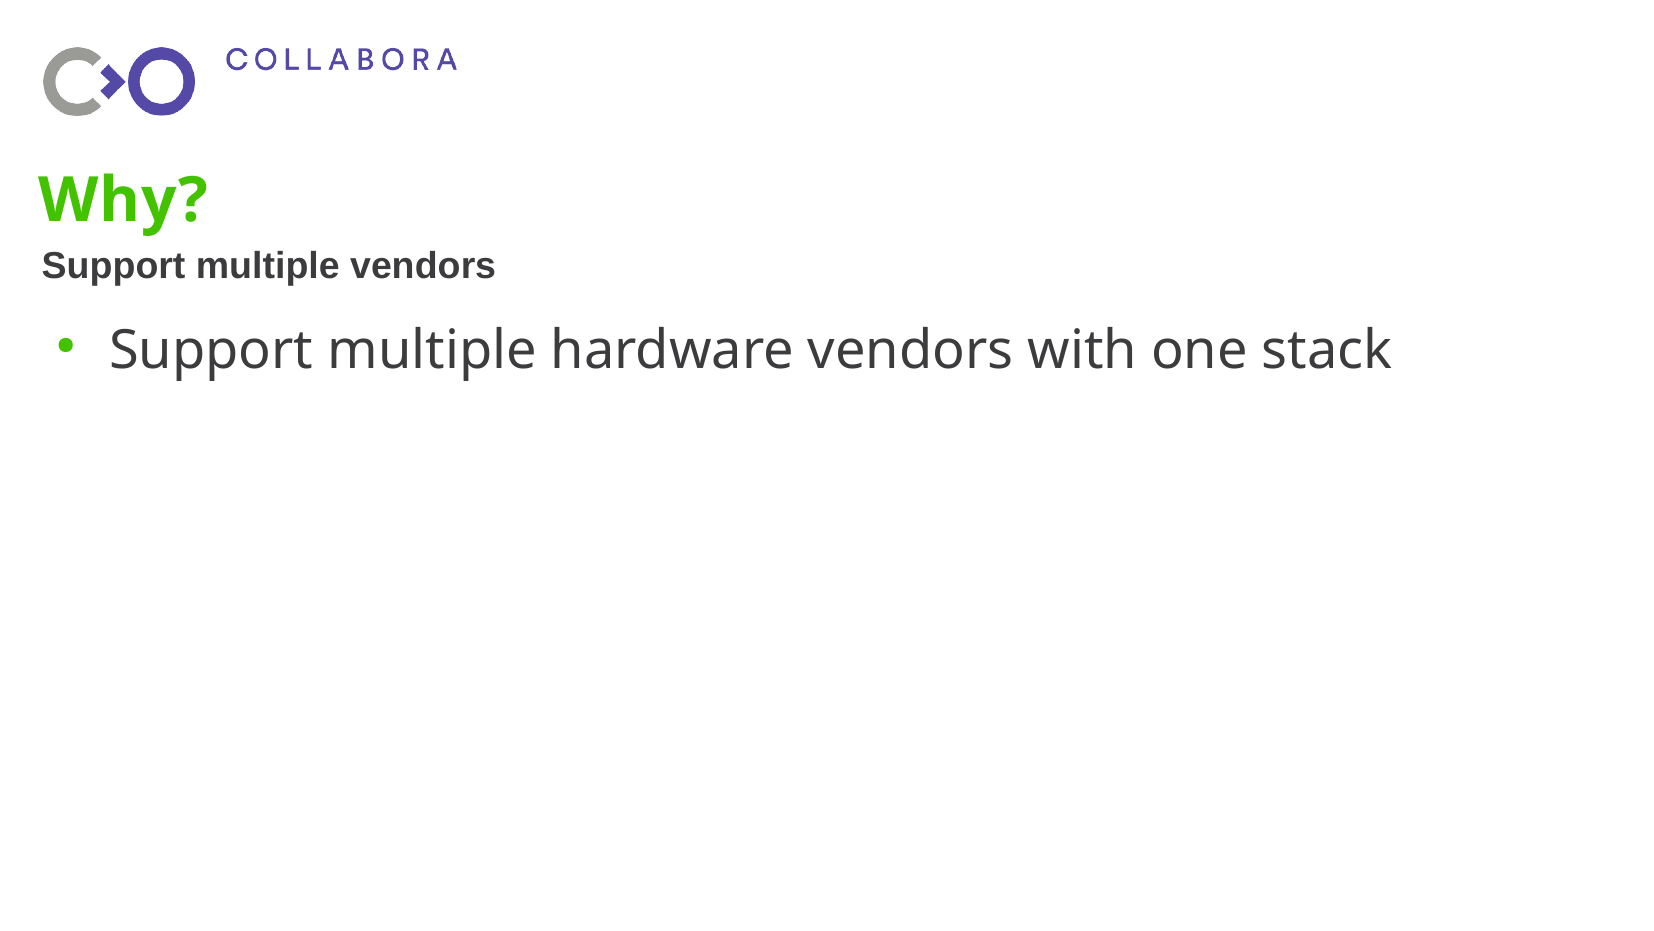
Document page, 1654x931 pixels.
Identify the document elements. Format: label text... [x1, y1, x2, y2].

list Support multiple hardware vendors with one stack [38, 325, 1614, 581]
title Why? [38, 159, 1614, 216]
text_box Support multiple vendors [41, 240, 1614, 290]
picture [43, 47, 457, 116]
